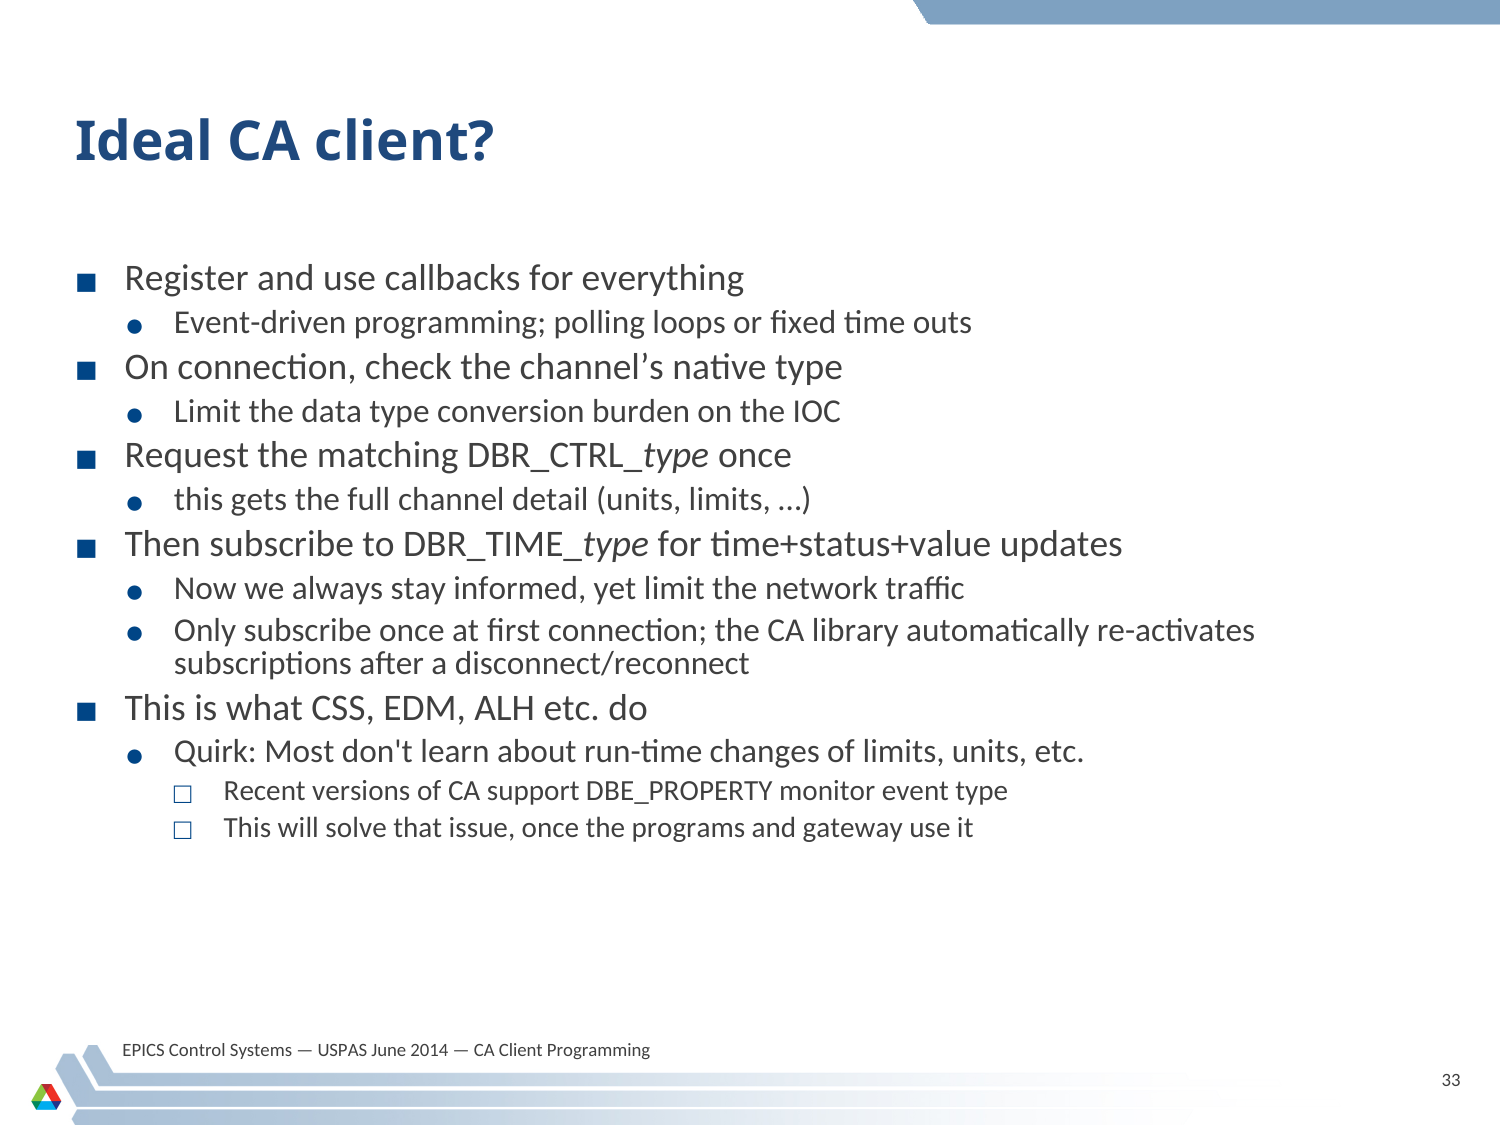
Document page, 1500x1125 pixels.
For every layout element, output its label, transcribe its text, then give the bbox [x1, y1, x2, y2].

list Register and use callbacks for everything Event-driven programming; polling loops or fixed time outs On connection, check the channel’s native type Limit the data type conversion burden on the IOC Request the matching DBR_CTRL_type once this gets the full channel detail (units, limits, …) Then subscribe to DBR_TIME_type for time+status+value updates Now we always stay informed, yet limit the network traffic Only subscribe once at first connection; the CA library automatically re-activates subscriptions after a disconnect/reconnect This is what CSS, EDM, ALH etc. do Quirk: Most don't learn about run-time changes of limits, units, etc. Recent versions of CA support DBE_PROPERTY monitor event type This will solve that issue, once the programs and gateway use it [75, 262, 1426, 950]
picture [0, 0, 1500, 26]
title Ideal CA client? [75, 106, 1426, 171]
picture [0, 1037, 1500, 1125]
